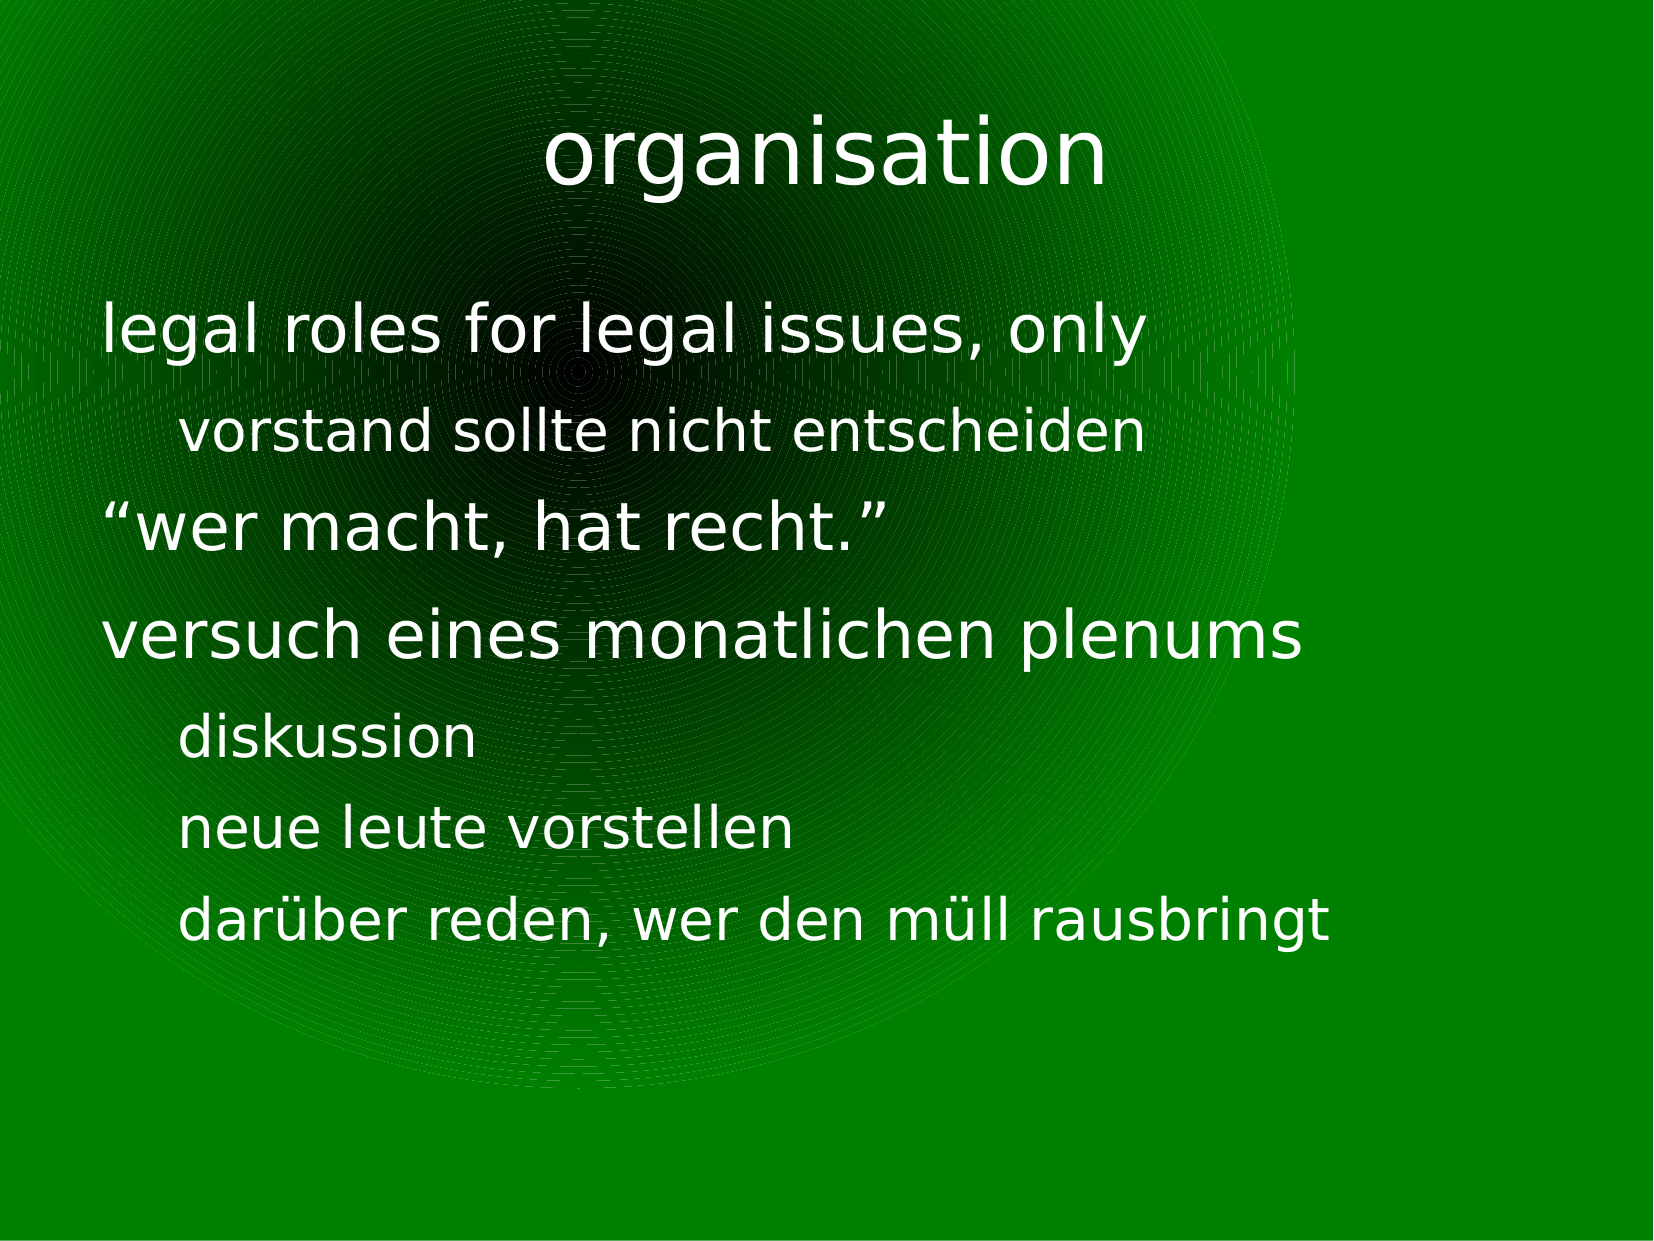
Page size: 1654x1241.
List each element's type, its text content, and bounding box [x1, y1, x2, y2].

list legal roles for legal issues, only vorstand sollte nicht entscheiden “wer macht, hat recht.” versuch eines monatlichen plenums diskussion neue leute vorstellen darüber reden, wer den müll rausbringt [82, 290, 1571, 1109]
title organisation [82, 49, 1571, 257]
